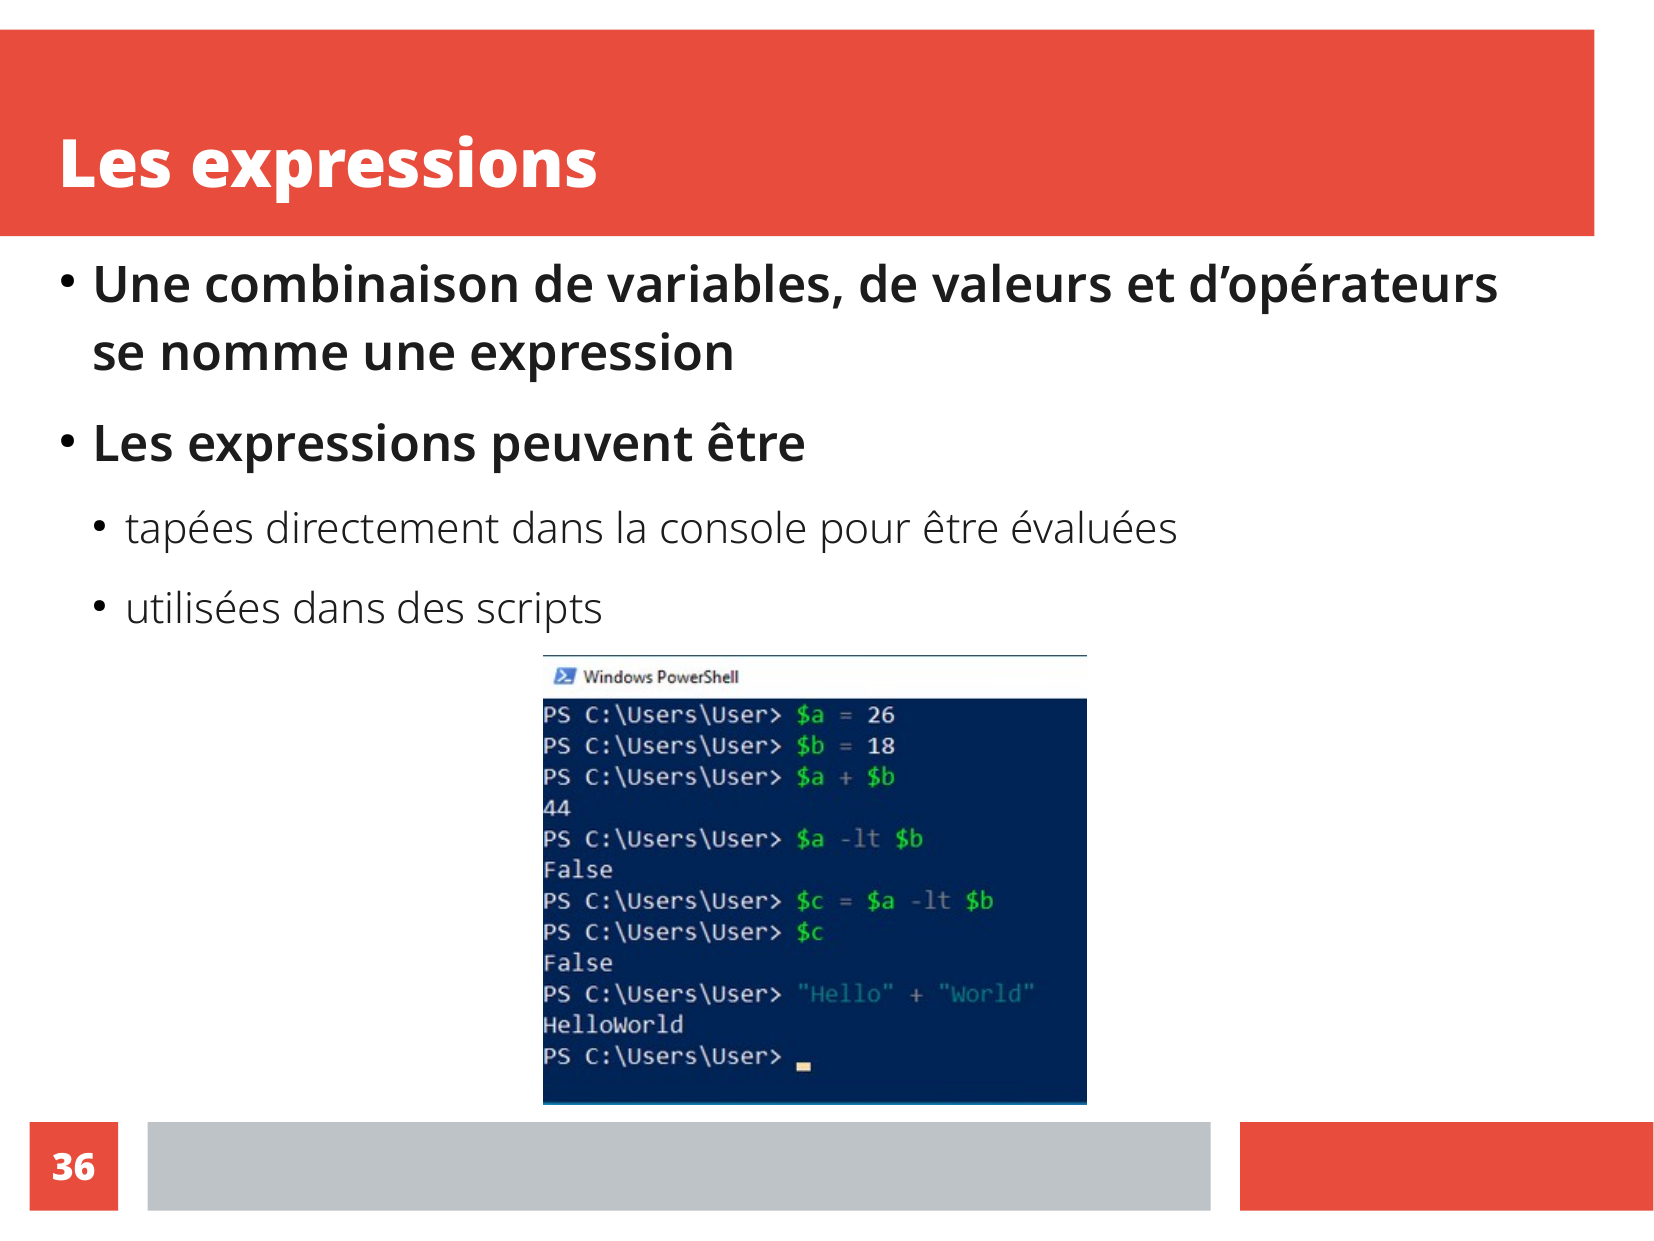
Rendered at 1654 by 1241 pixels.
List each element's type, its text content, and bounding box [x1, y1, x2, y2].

picture [543, 655, 1087, 1105]
list Une combinaison de variables, de valeurs et d’opérateurs se nomme une expression Les expressions peuvent être tapées directement dans la console pour être évaluées utilisées dans des scripts [59, 248, 1565, 638]
title Les expressions [59, 59, 1595, 207]
